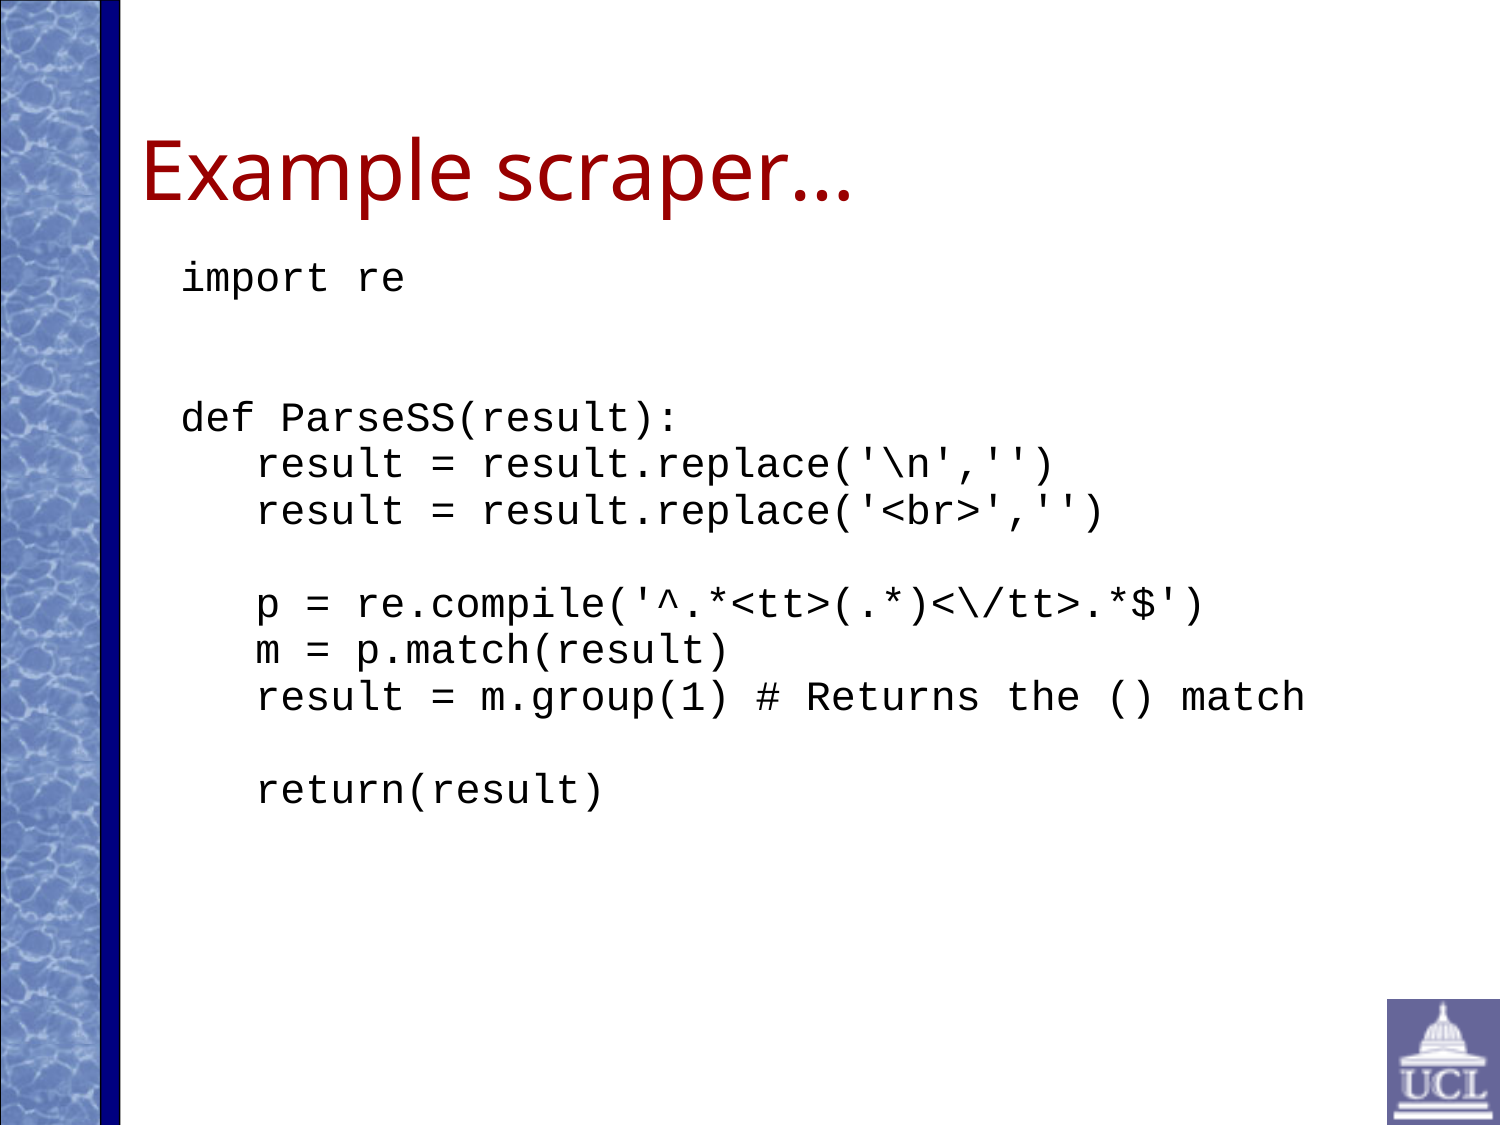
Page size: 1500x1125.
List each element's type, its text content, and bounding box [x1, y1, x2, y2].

title Example scraper… [124, 37, 1413, 225]
picture [1387, 999, 1500, 1125]
text_box import re def ParseSS(result): result = result.replace('\n','') result = result.replace('<br>','') p = re.compile('^.*<tt>(.*)<\/tt>.*$') m = p.match(result) result = m.group(1) # Returns the () match return(result) [165, 247, 1321, 870]
picture [1, 1, 99, 1125]
